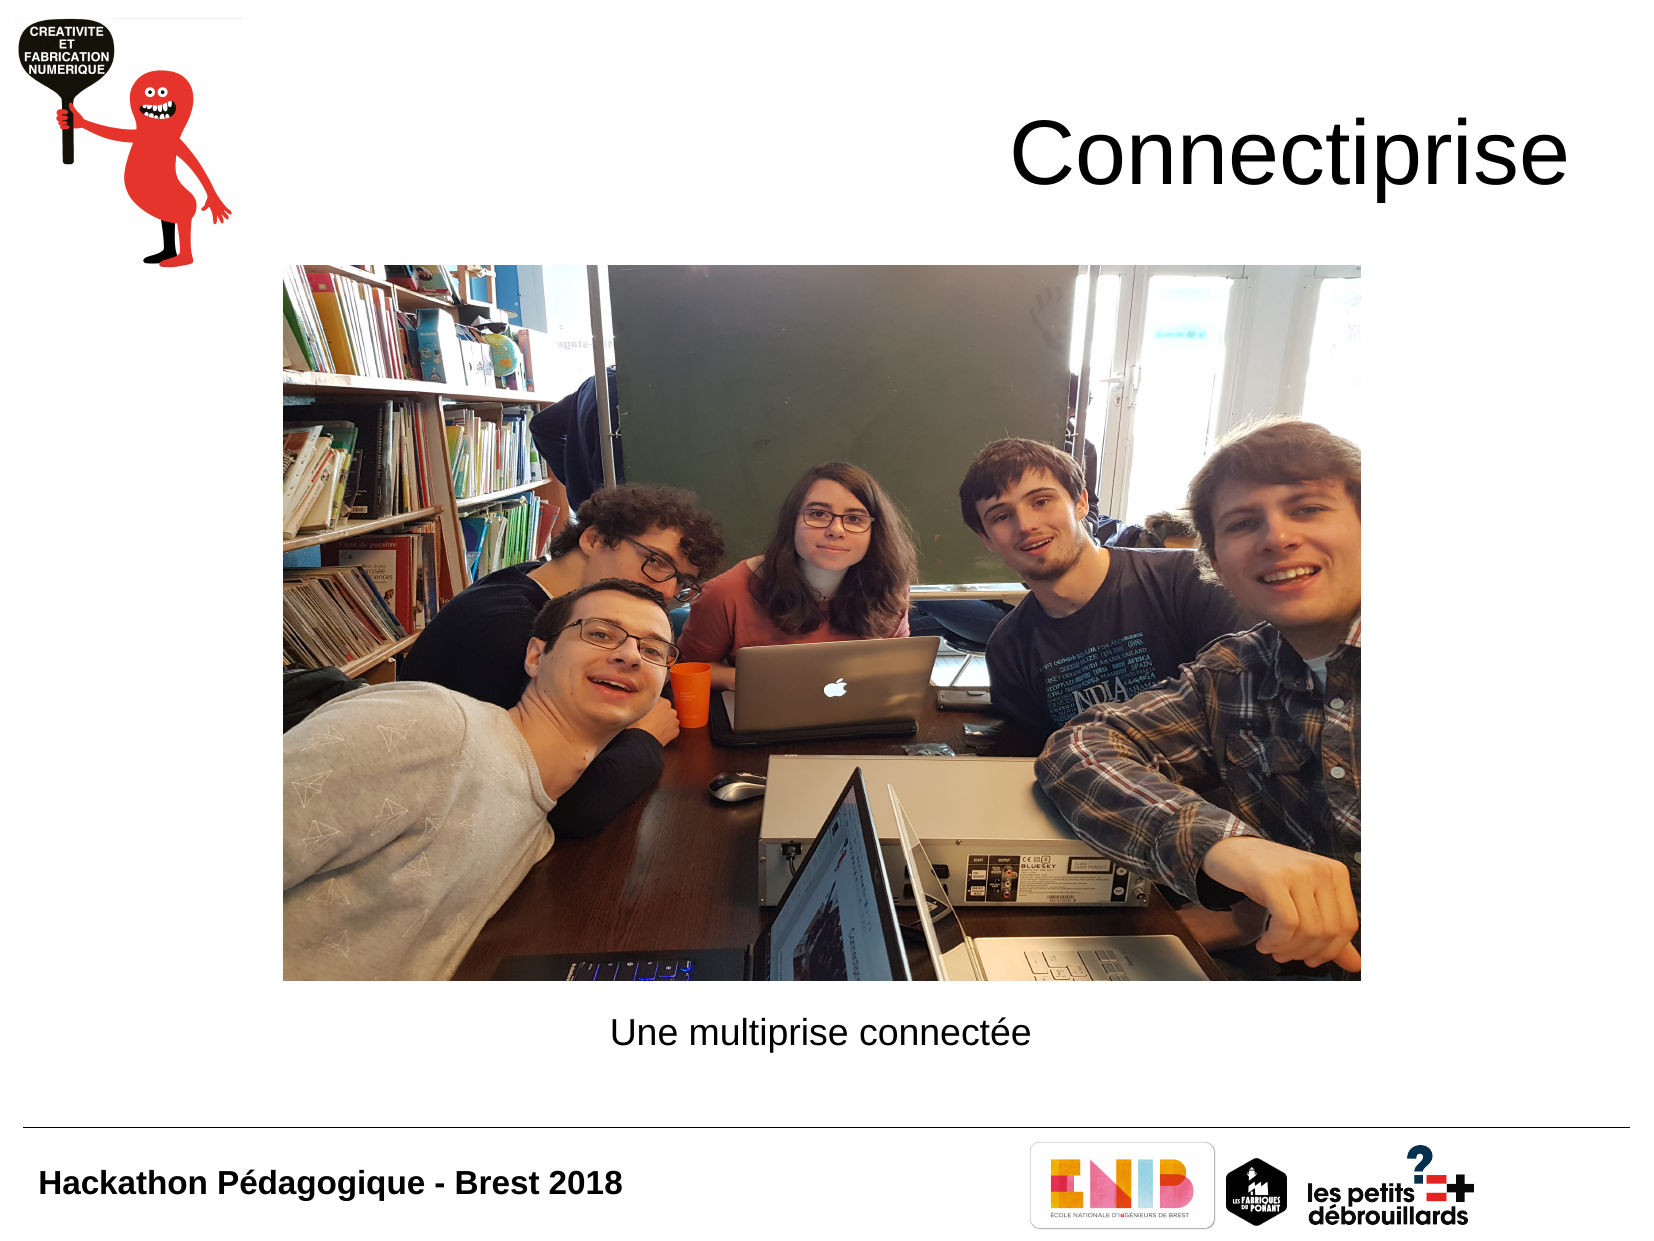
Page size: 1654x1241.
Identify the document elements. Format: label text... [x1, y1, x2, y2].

title Connectiprise [243, 49, 1571, 257]
text_box Une multiprise connectée [200, 1003, 1441, 1103]
text_box Hackathon Pédagogique - Brest 2018 [23, 1157, 945, 1210]
picture [15, 18, 243, 269]
picture [1308, 1145, 1474, 1225]
picture [283, 265, 1361, 981]
picture [1015, 1127, 1287, 1241]
